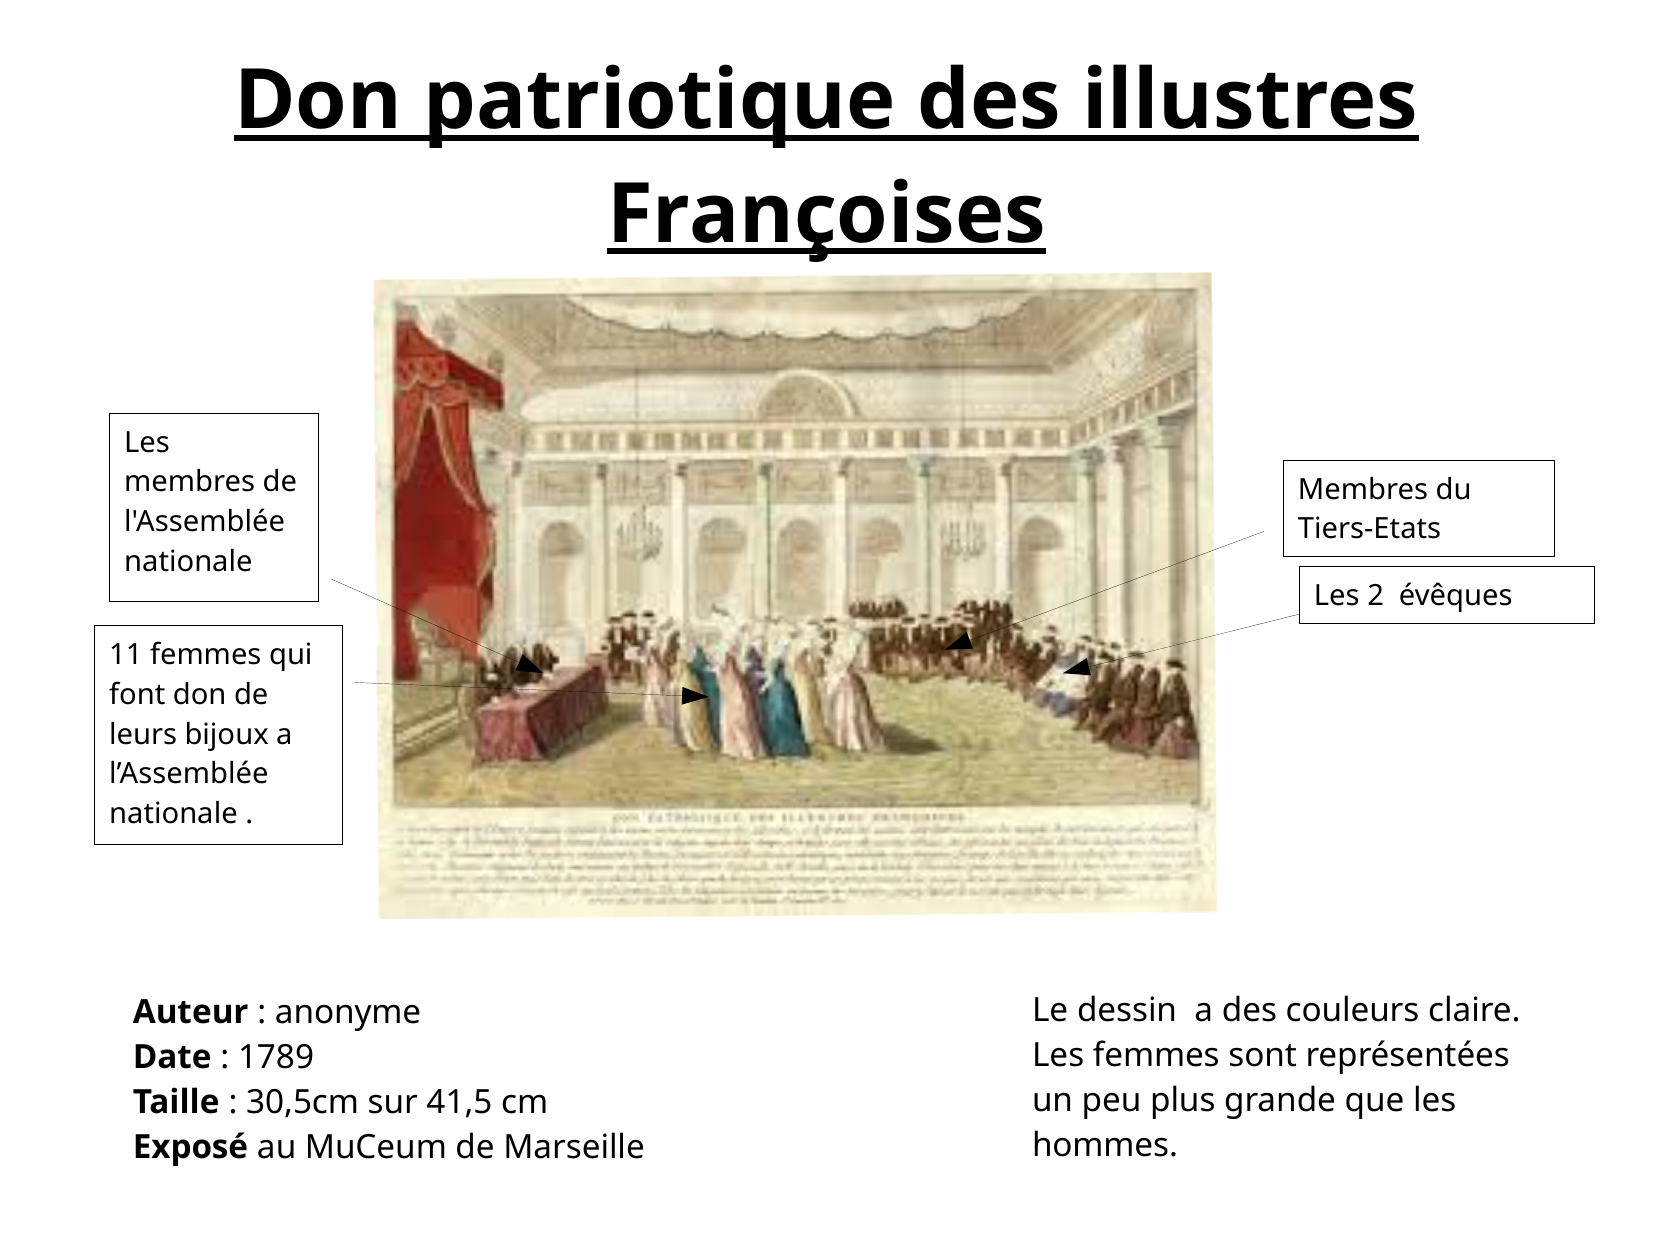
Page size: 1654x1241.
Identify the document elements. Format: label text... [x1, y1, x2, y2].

text_box Les membres de l'Assemblée nationale [109, 413, 319, 602]
title Don patriotique des illustres Françoises [82, 36, 1571, 270]
text_box Membres du Tiers-Etats [1283, 460, 1555, 557]
picture [372, 271, 1217, 919]
text_box Auteur : anonyme Date : 1789 Taille : 30,5cm sur 41,5 cm Exposé au MuCeum de Marseille [118, 980, 780, 1182]
text_box 11 femmes qui font don de leurs bijoux a l’Assemblée nationale . [94, 625, 343, 845]
text_box Le dessin a des couleurs claire. Les femmes sont représentées un peu plus grande que les hommes. [1017, 978, 1549, 1178]
text_box Les 2 évêques [1299, 566, 1595, 624]
